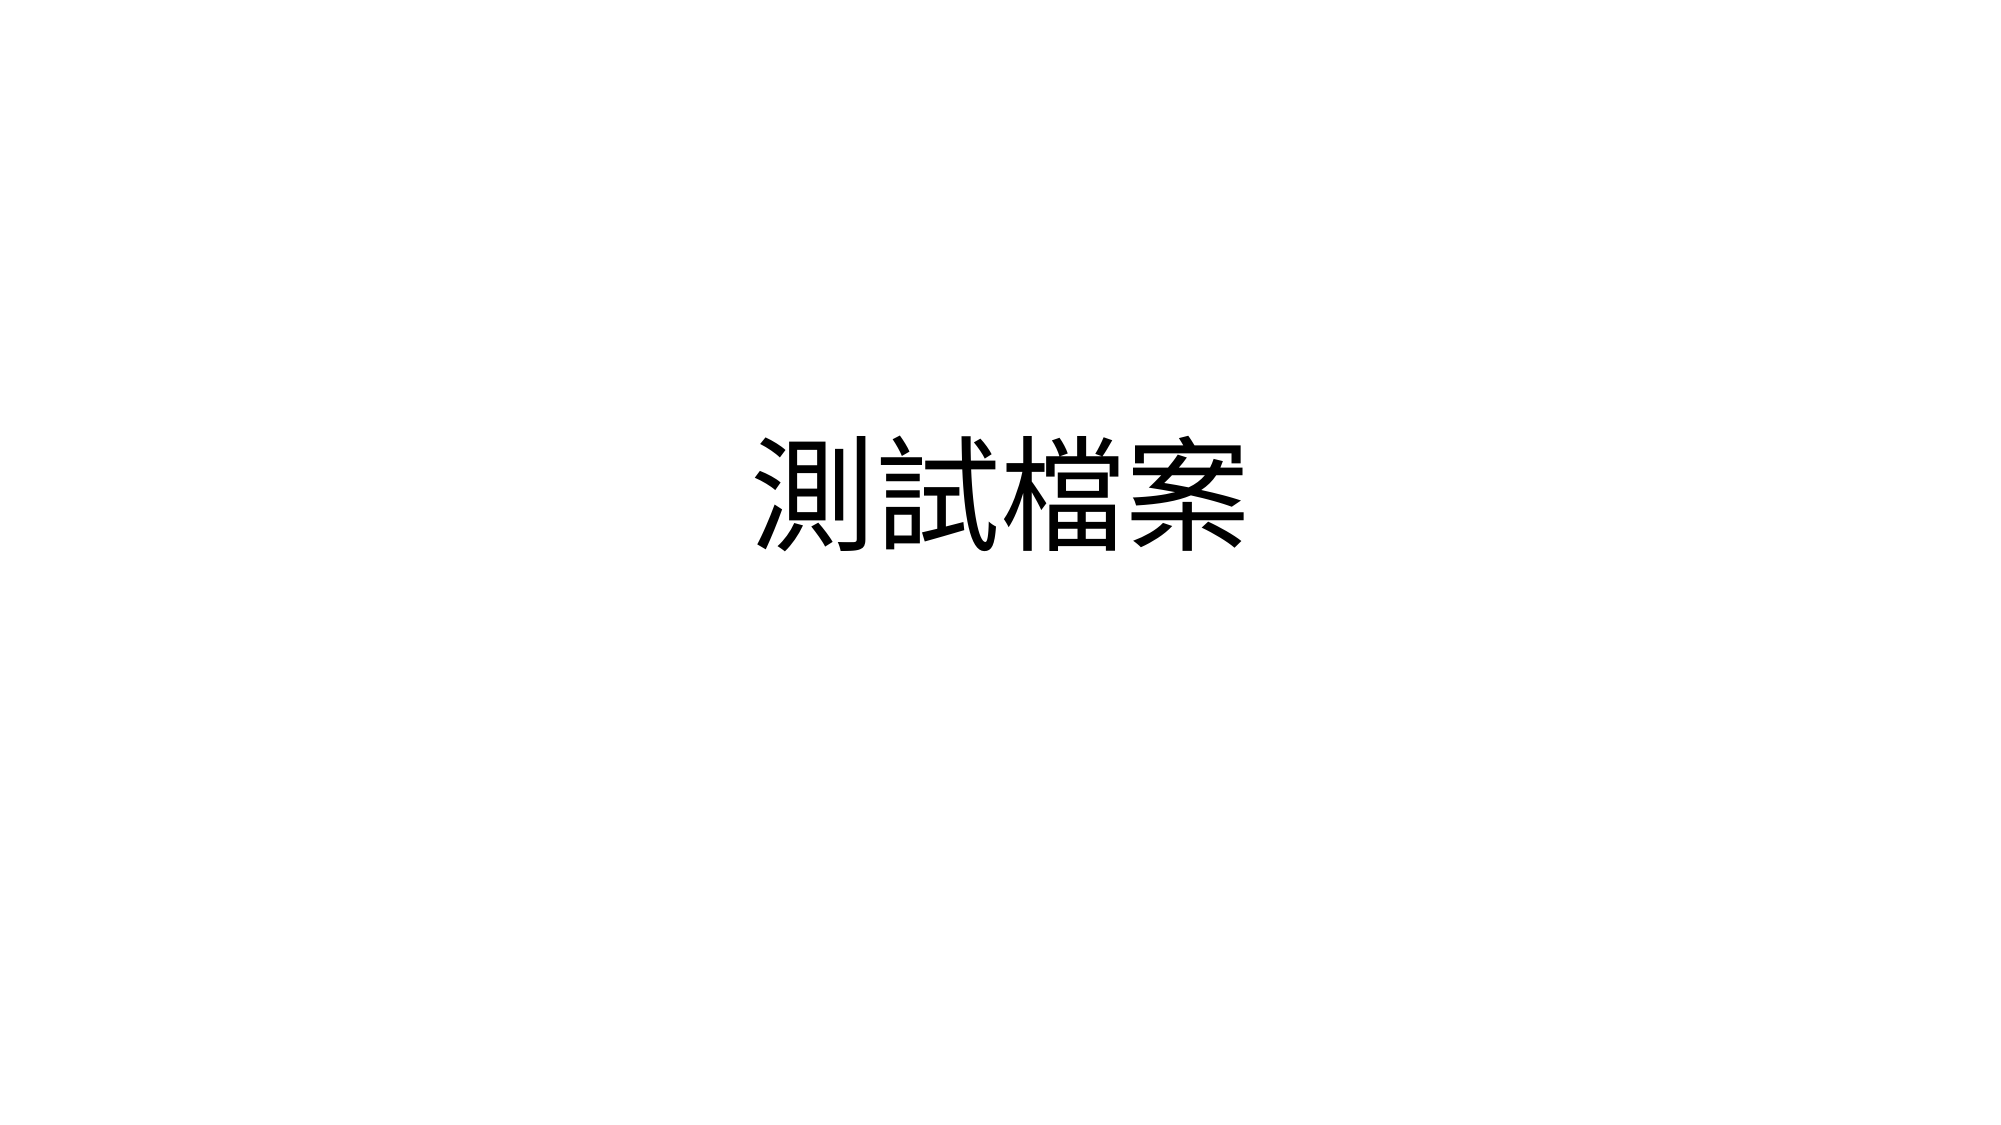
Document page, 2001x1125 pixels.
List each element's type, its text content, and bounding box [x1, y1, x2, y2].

title 測試檔案 [249, 184, 1750, 576]
